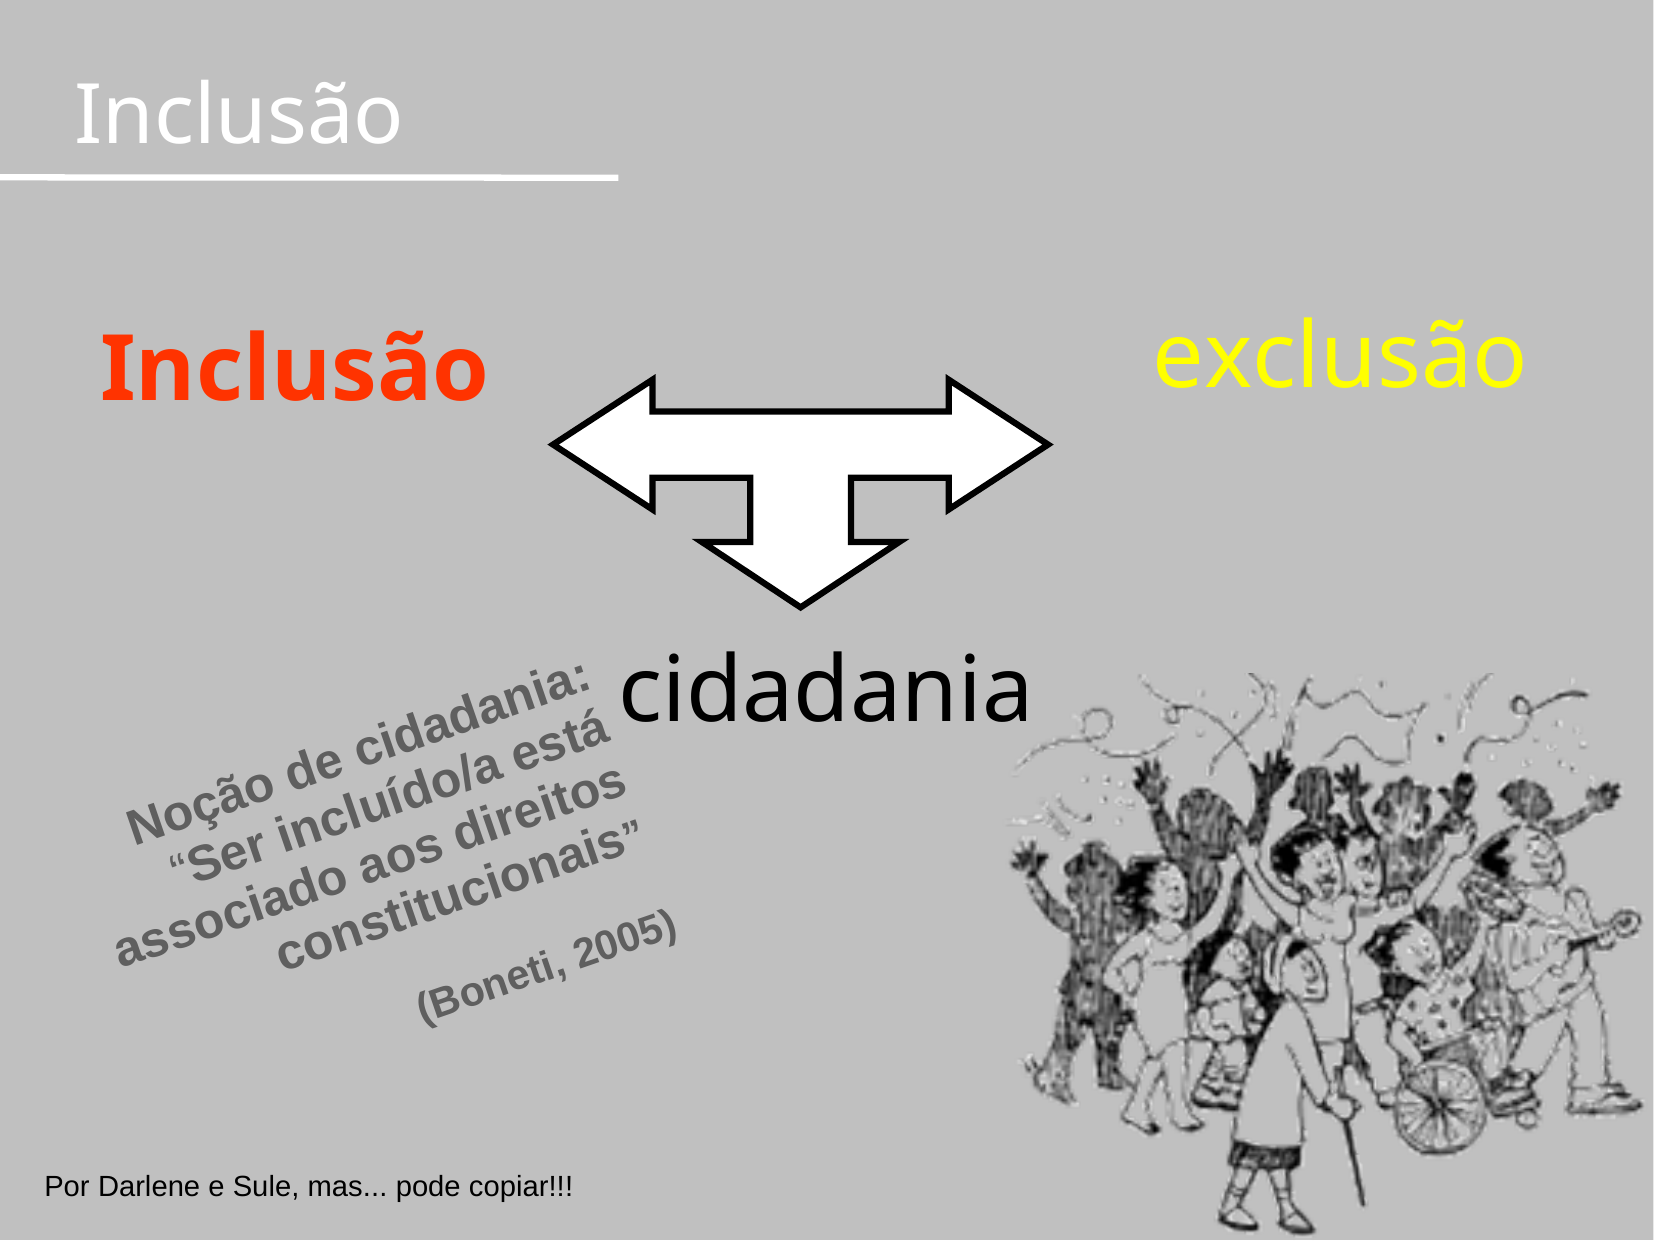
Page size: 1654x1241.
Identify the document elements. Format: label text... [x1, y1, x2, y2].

text_box Inclusão [85, 294, 505, 436]
text_box Por Darlene e Sule, mas... pode copiar!!! [29, 1163, 709, 1213]
text_box Noção de cidadania: “Ser incluído/a está associado aos direitos constitucionais” (Boneti, 2005) [0, 633, 699, 1150]
text_box [553, 379, 1049, 608]
text_box Inclusão [60, 47, 420, 174]
picture [998, 673, 1654, 1241]
text_box exclusão [1137, 281, 1544, 423]
text_box cidadania [603, 616, 1050, 757]
